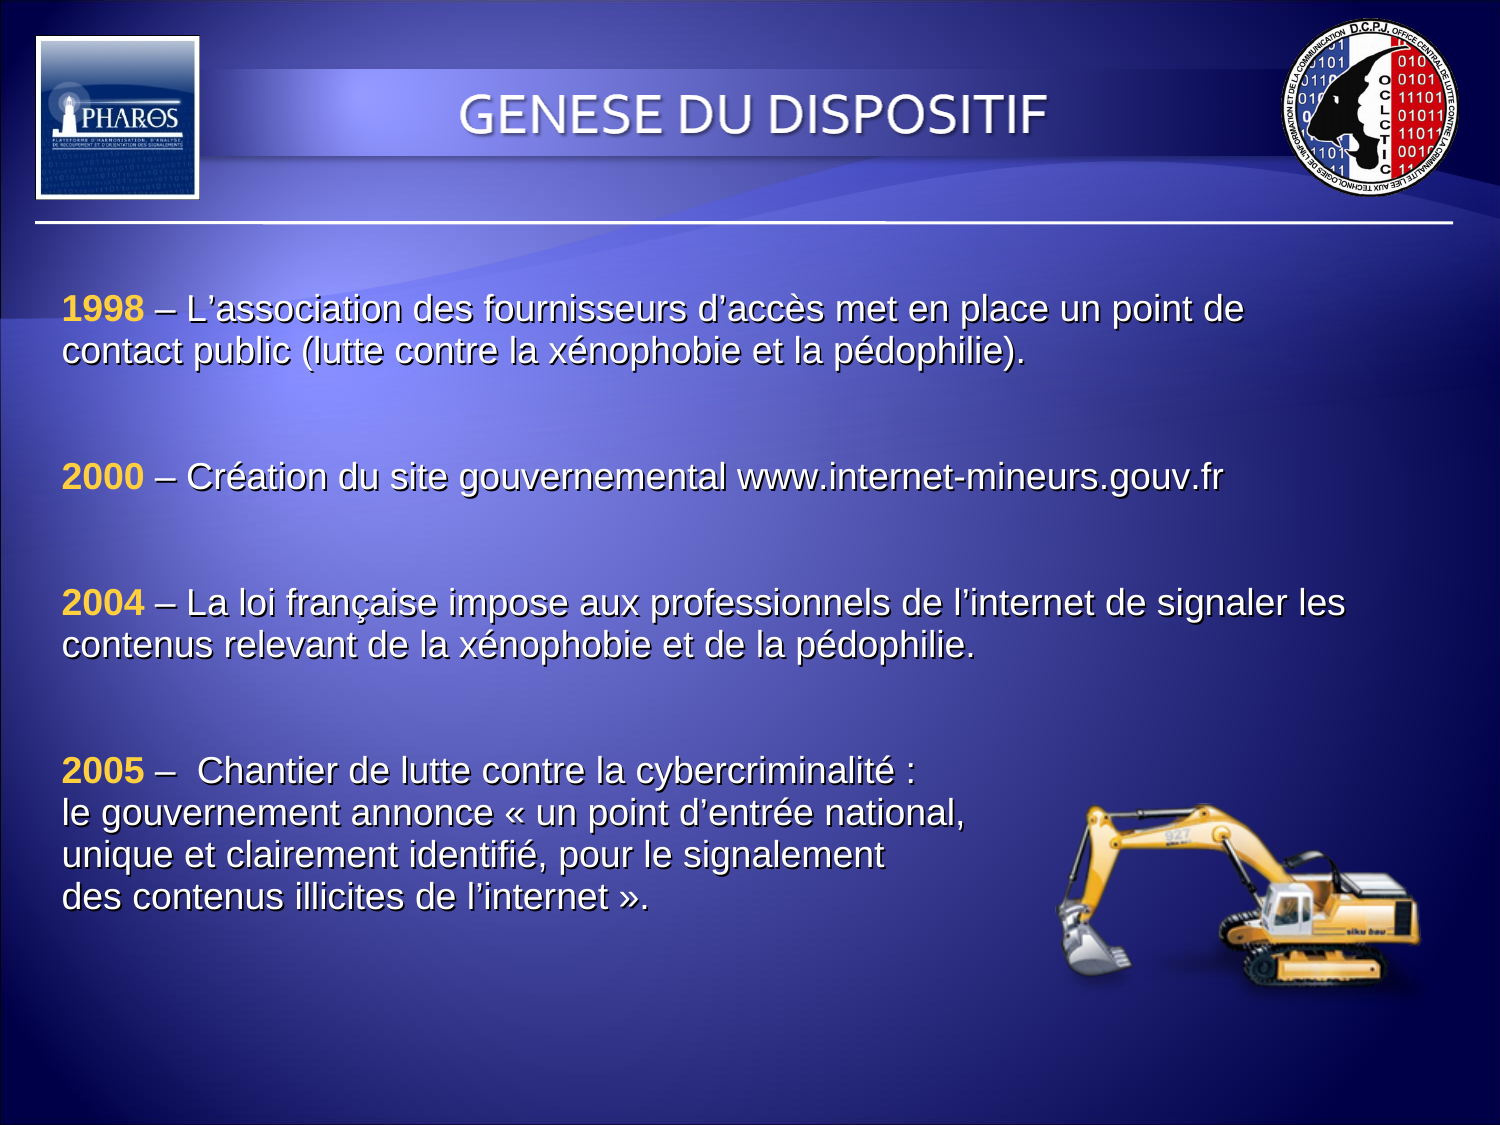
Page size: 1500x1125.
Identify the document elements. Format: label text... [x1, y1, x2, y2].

picture [0, 0, 1500, 1125]
text_box 1998 – L’association des fournisseurs d’accès met en place un point de contact public (lutte contre la xénophobie et la pédophilie). 2000 – Création du site gouvernemental www.internet-mineurs.gouv.fr 2004 – La loi française impose aux professionnels de l’internet de signaler les contenus relevant de la xénophobie et de la pédophilie. 2005 – Chantier de lutte contre la cybercriminalité : le gouvernement annonce « un point d’entrée national, unique et clairement identifié, pour le signalement des contenus illicites de l’internet ». [46, 279, 1447, 968]
